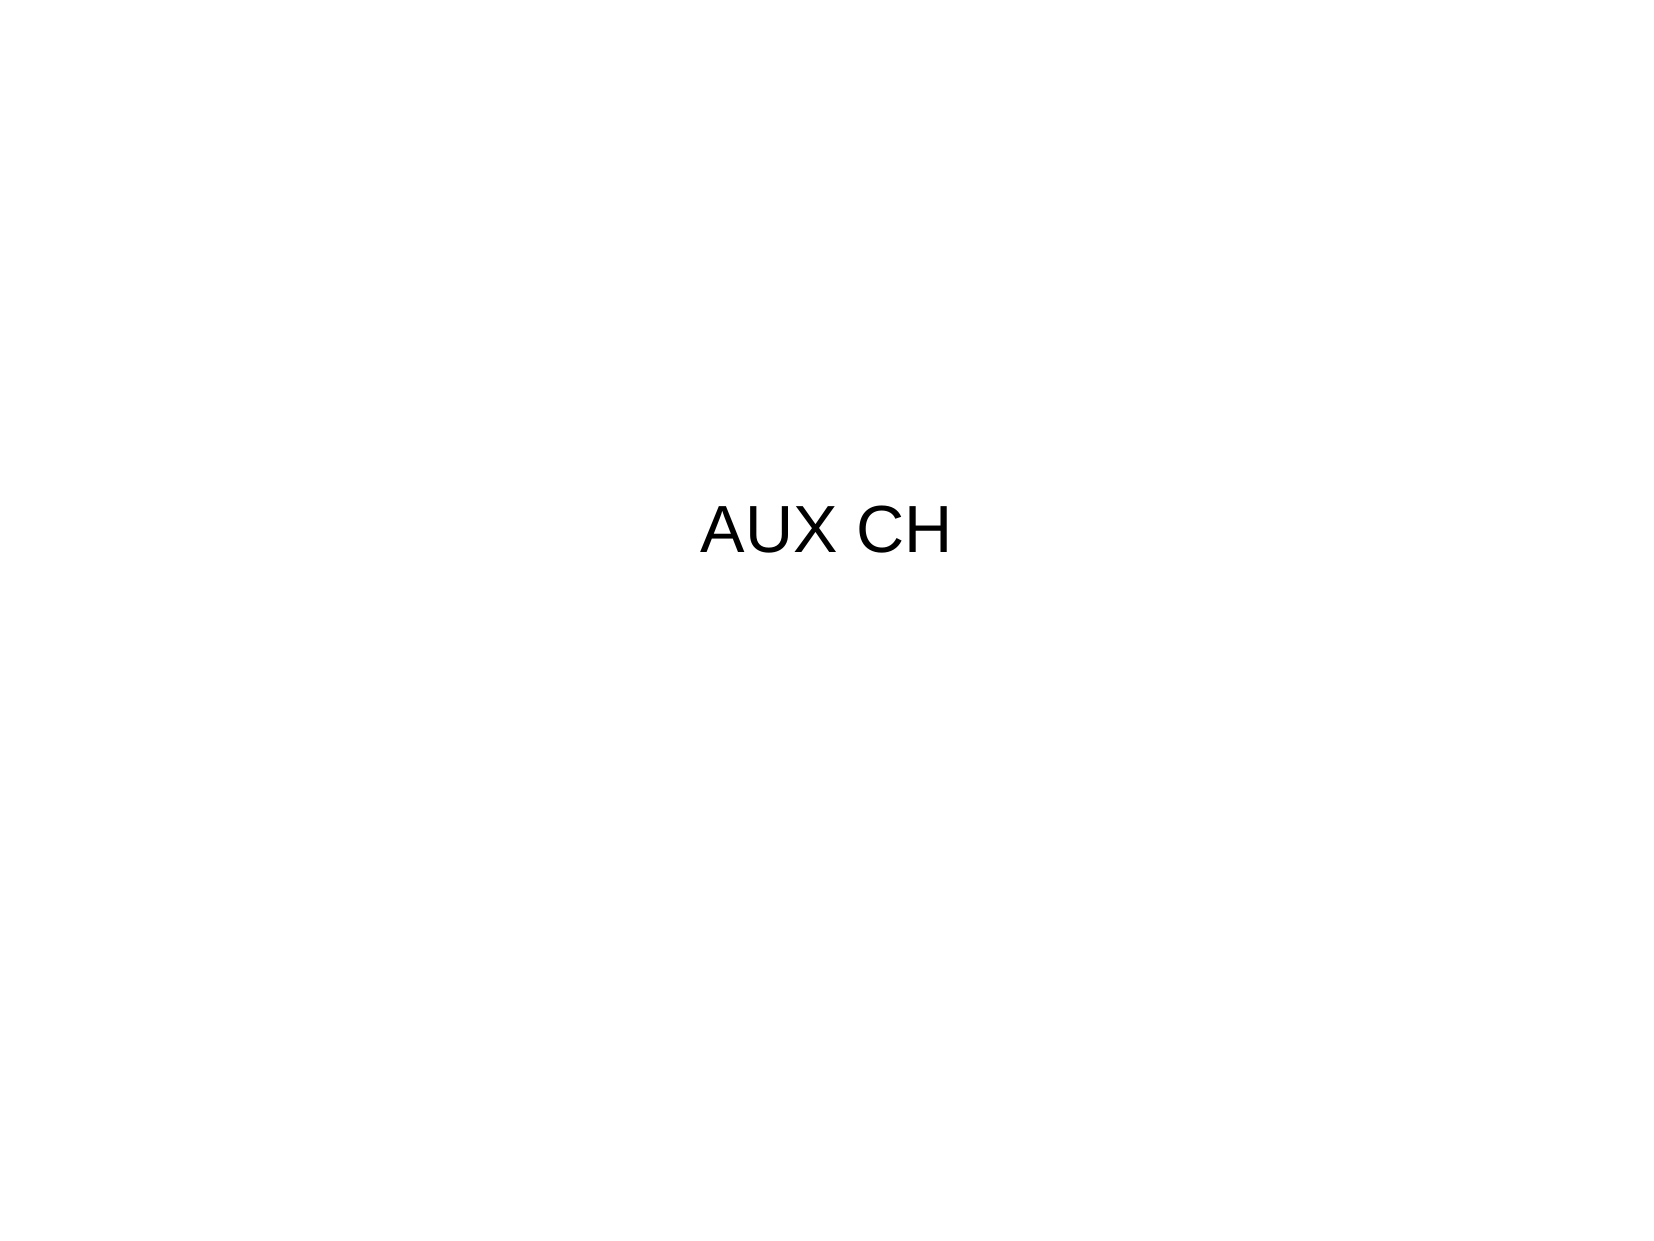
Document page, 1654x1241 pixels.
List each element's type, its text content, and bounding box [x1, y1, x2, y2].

subtitle AUX CH [82, 49, 1571, 1010]
